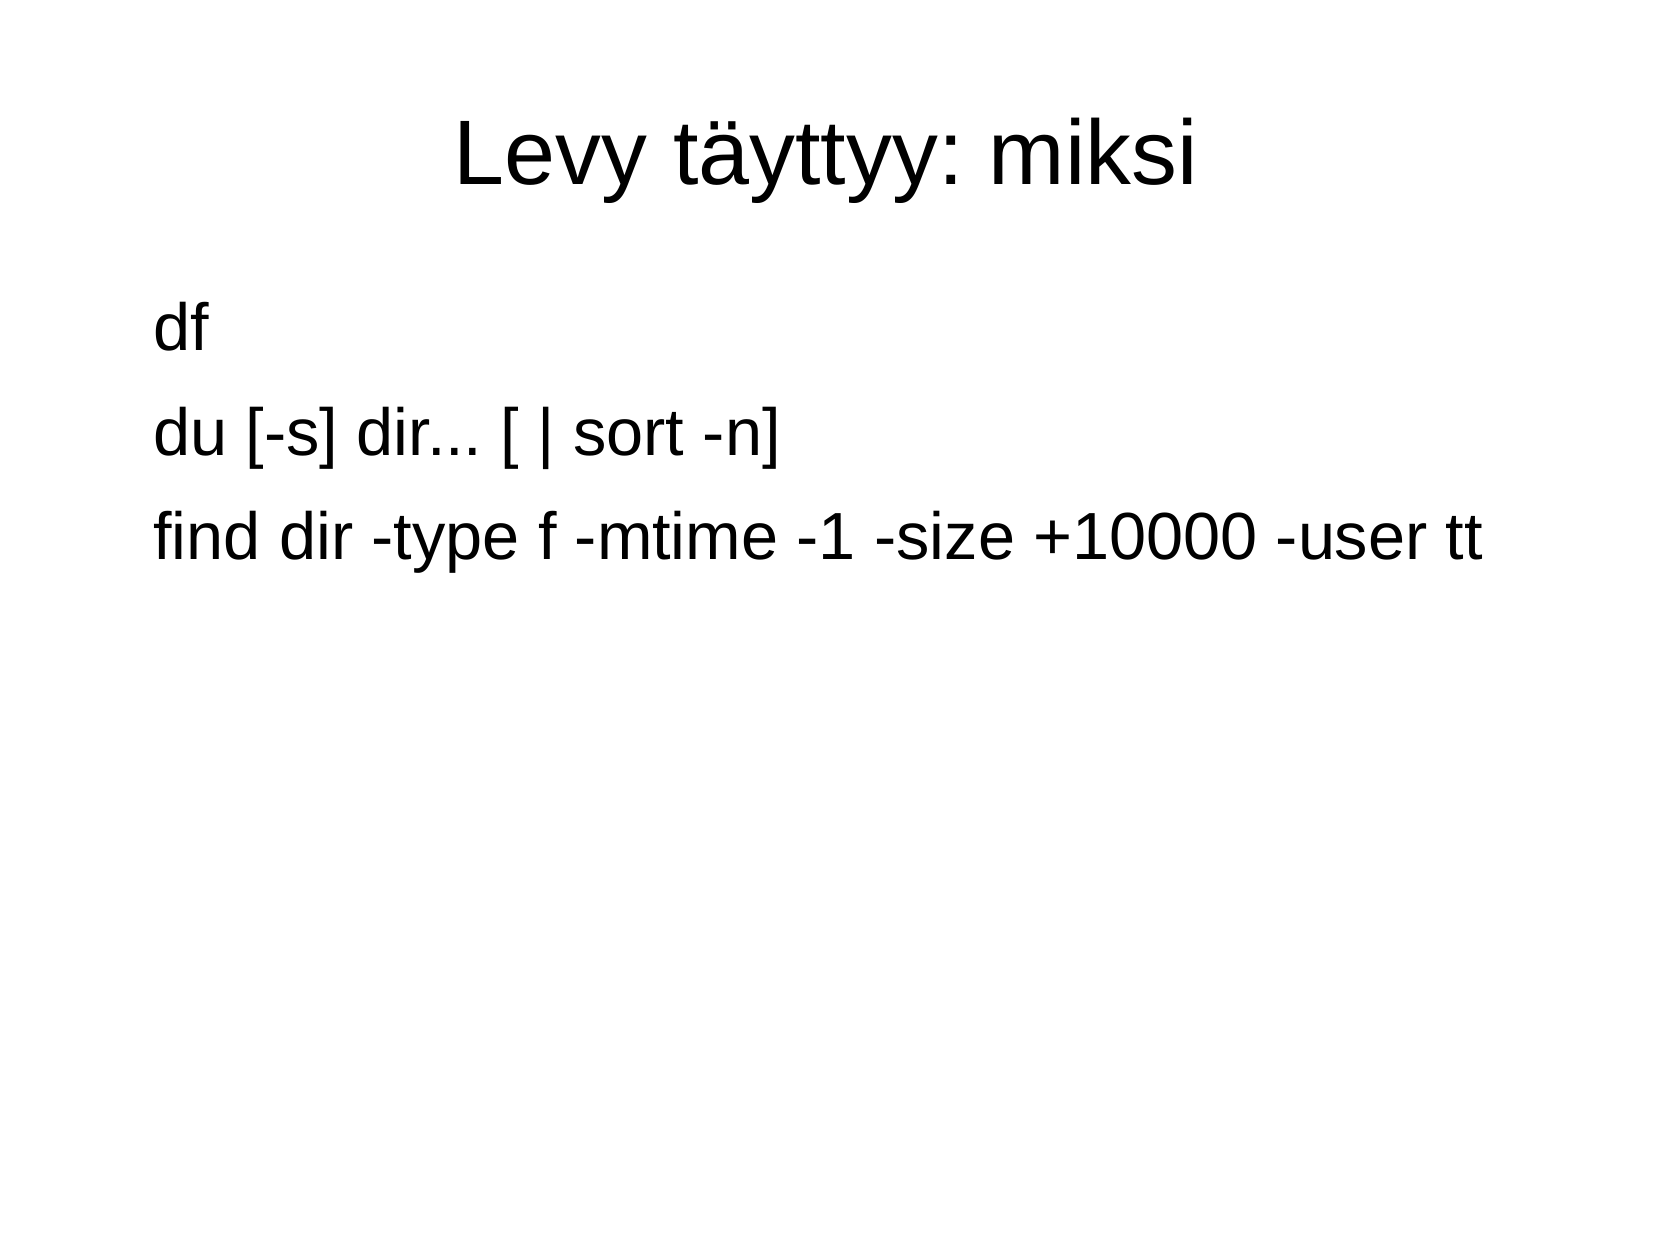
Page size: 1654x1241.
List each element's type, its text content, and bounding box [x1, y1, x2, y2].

title Levy täyttyy: miksi [82, 49, 1571, 257]
list df du [-s] dir... [ | sort -n] find dir -type f -mtime -1 -size +10000 -user tt [82, 290, 1571, 1010]
